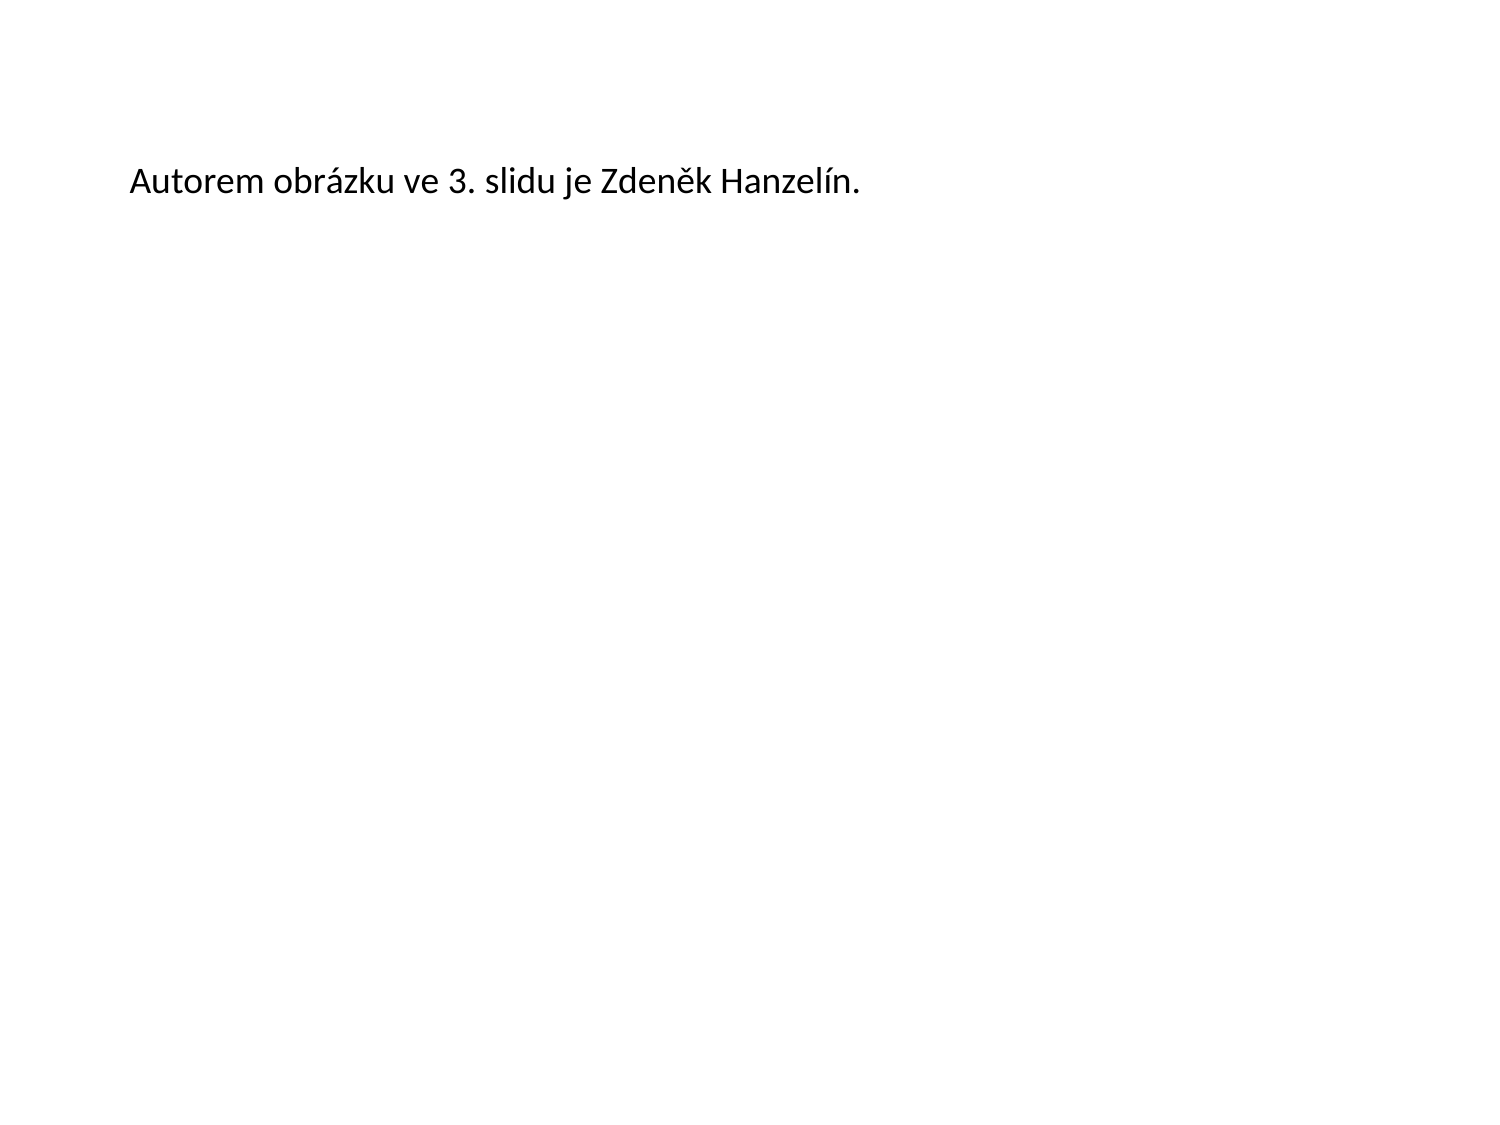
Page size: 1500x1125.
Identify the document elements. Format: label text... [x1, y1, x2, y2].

text_box Autorem obrázku ve 3. slidu je Zdeněk Hanzelín. [114, 148, 877, 210]
